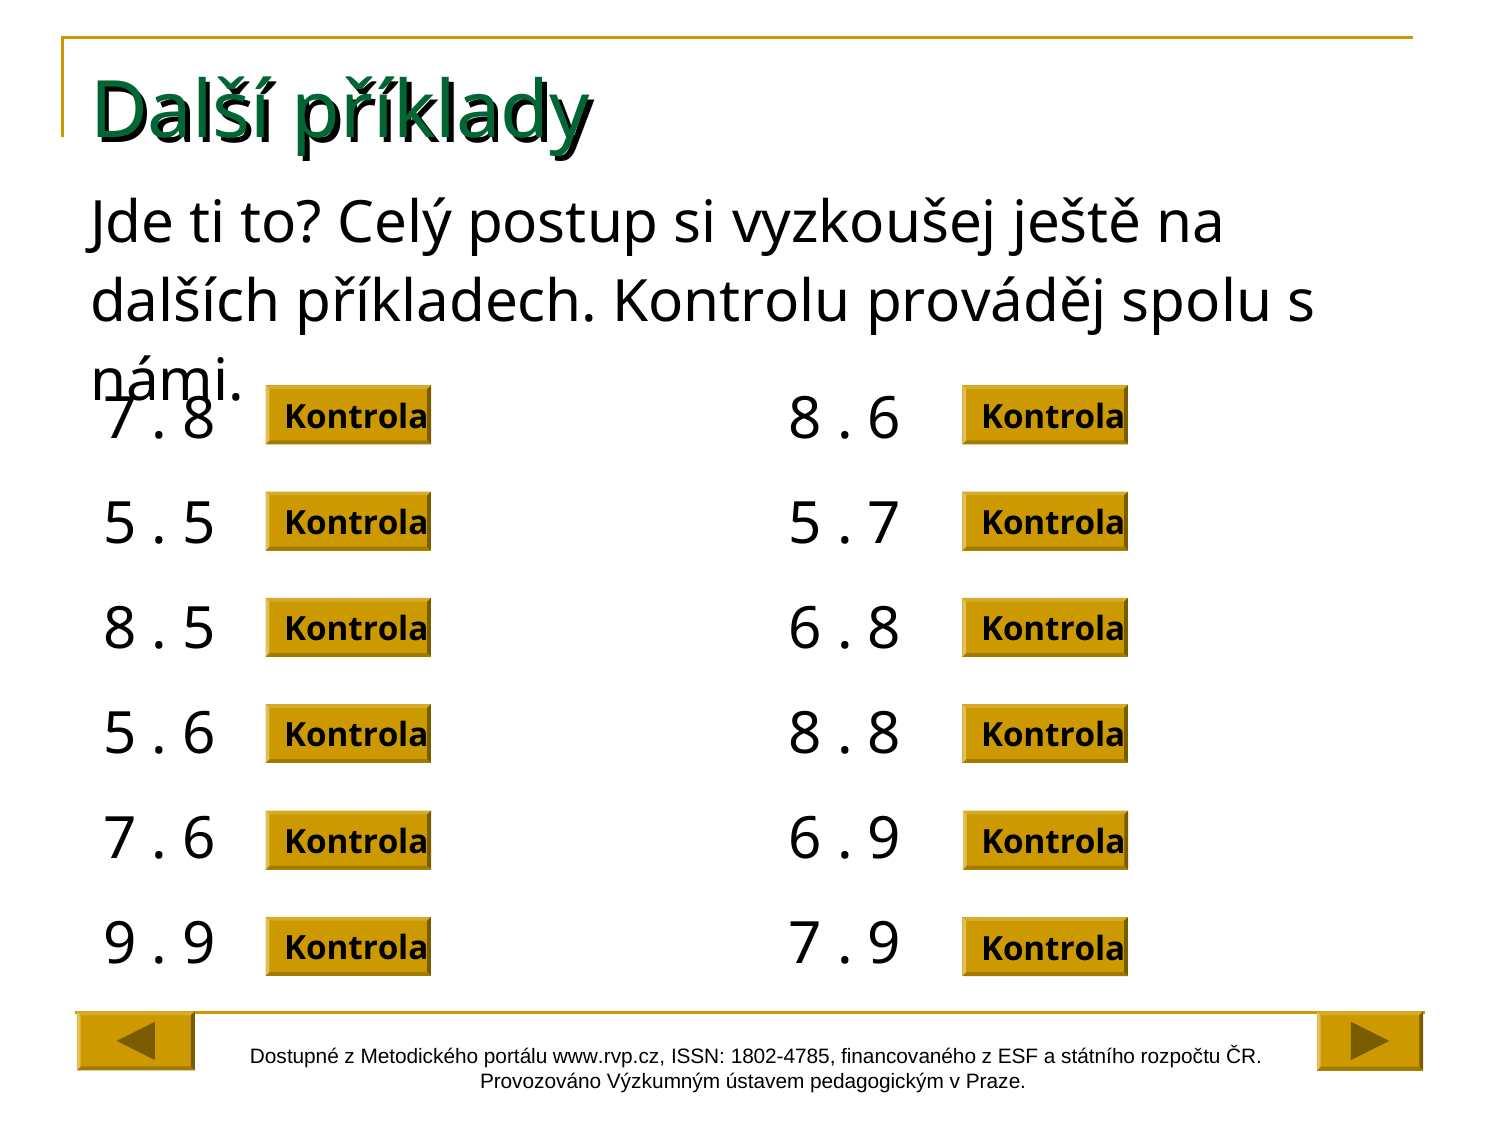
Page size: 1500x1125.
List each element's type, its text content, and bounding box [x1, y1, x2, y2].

text_box 7 . 8 5 . 5 8 . 5 5 . 6 7 . 6 9 . 9 [88, 338, 254, 988]
text_box Kontrola [270, 602, 427, 652]
list Jde ti to? Celý postup si vyzkoušej ještě na dalších příkladech. Kontrolu prováděj spolu s námi. [75, 172, 1426, 328]
text_box Kontrola [270, 390, 427, 440]
text_box Kontrola [270, 921, 427, 971]
text_box Kontrola [270, 815, 427, 865]
text_box [1318, 1011, 1424, 1071]
text_box Kontrola [967, 921, 1124, 972]
text_box Kontrola [967, 708, 1124, 759]
text_box Kontrola [967, 390, 1124, 440]
text_box Kontrola [967, 496, 1124, 546]
text_box Kontrola [270, 708, 427, 759]
text_box Kontrola [270, 496, 427, 546]
text_box 8 . 6 5 . 7 6 . 8 8 . 8 6 . 9 7 . 9 [773, 338, 940, 988]
text_box Kontrola [967, 815, 1124, 865]
title Další příklady [75, 45, 1426, 172]
text_box Kontrola [967, 602, 1124, 652]
text_box [78, 1011, 195, 1071]
